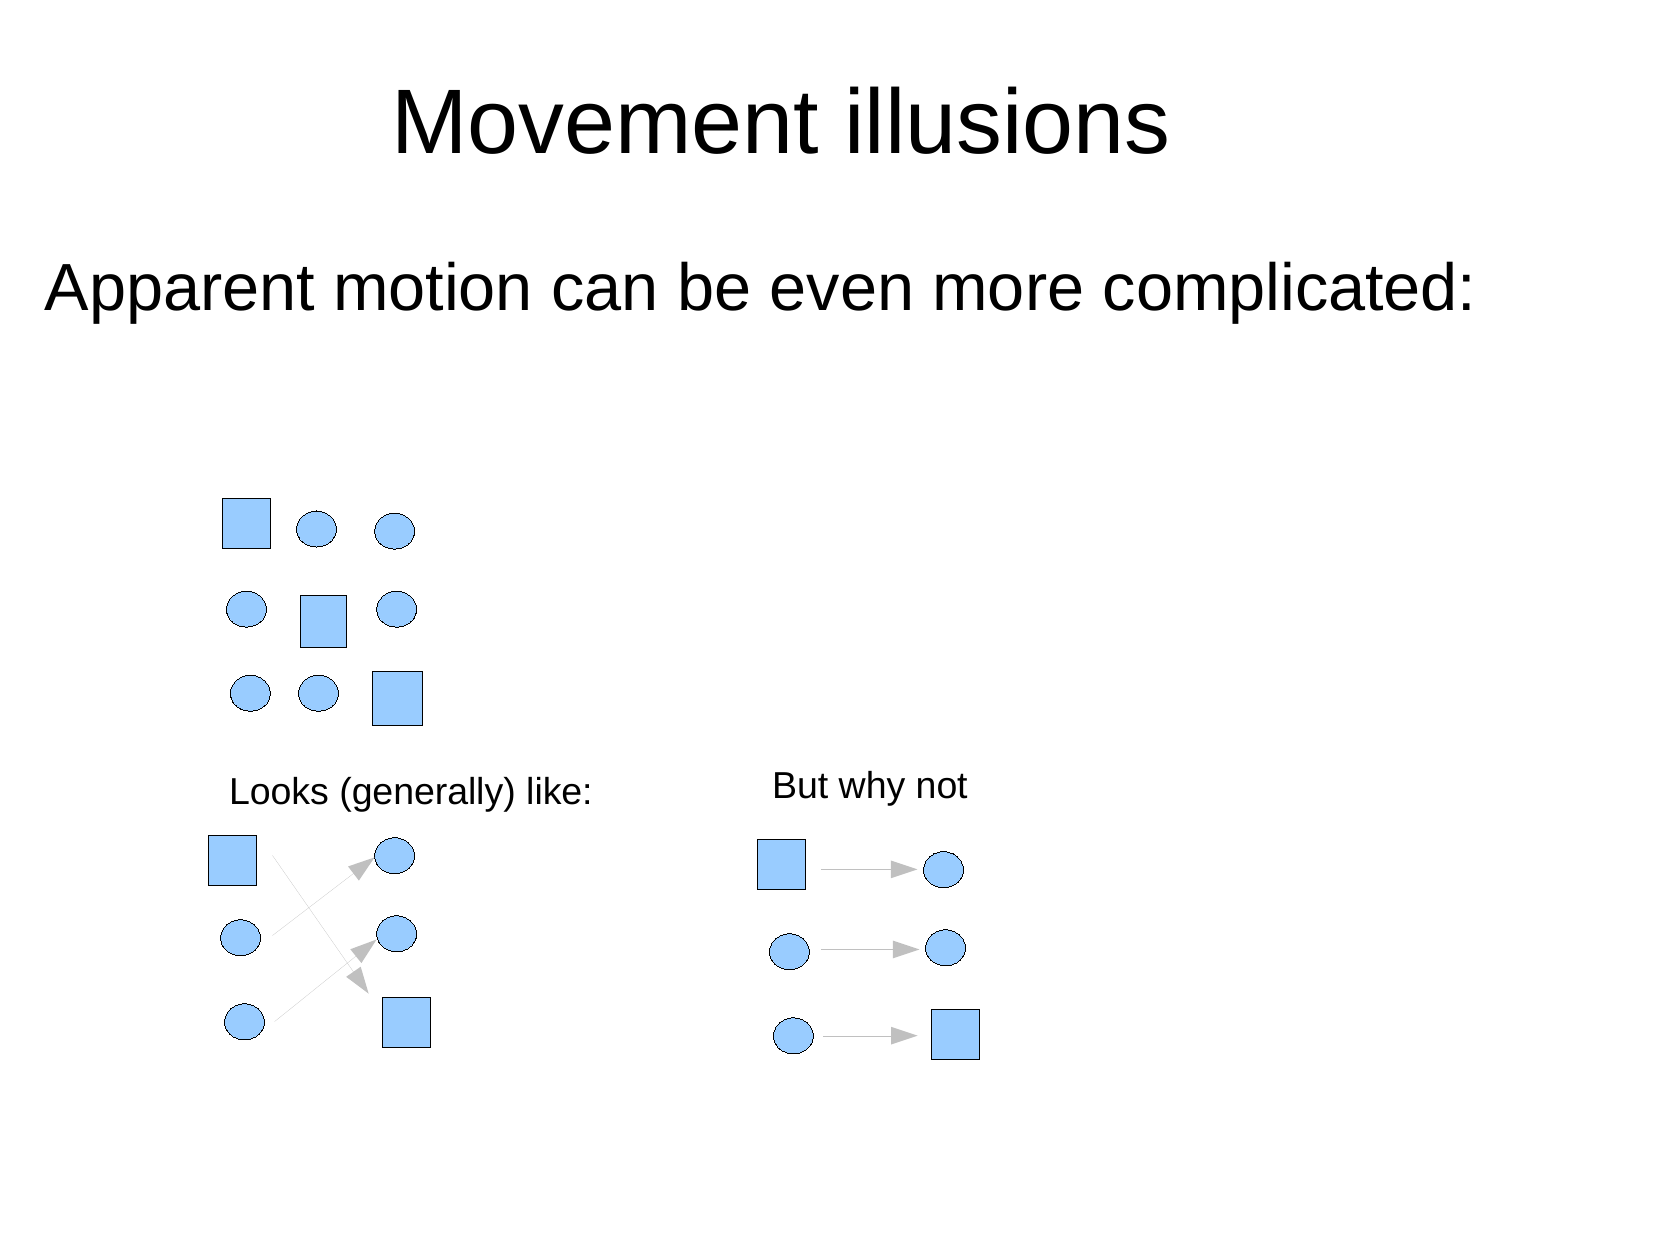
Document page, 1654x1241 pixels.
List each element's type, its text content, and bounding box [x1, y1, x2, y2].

text_box [300, 595, 347, 648]
text_box [376, 915, 417, 952]
text_box But why not [757, 757, 982, 815]
text_box [931, 1009, 980, 1060]
text_box [224, 1003, 265, 1040]
text_box [925, 929, 966, 966]
text_box [374, 513, 415, 550]
text_box [298, 675, 339, 712]
text_box [220, 919, 261, 956]
title Movement illusions [37, 17, 1526, 226]
text_box Apparent motion can be even more complicated: [44, 230, 1637, 345]
text_box [376, 591, 417, 628]
text_box [372, 671, 423, 726]
text_box [374, 837, 415, 874]
text_box [222, 498, 271, 549]
text_box [382, 997, 431, 1048]
text_box [226, 591, 267, 628]
text_box [773, 1017, 814, 1054]
text_box [296, 510, 337, 548]
text_box [757, 839, 806, 890]
text_box [230, 675, 271, 712]
text_box [208, 835, 257, 886]
text_box Looks (generally) like: [214, 763, 608, 821]
text_box [923, 851, 964, 888]
text_box [769, 933, 810, 970]
